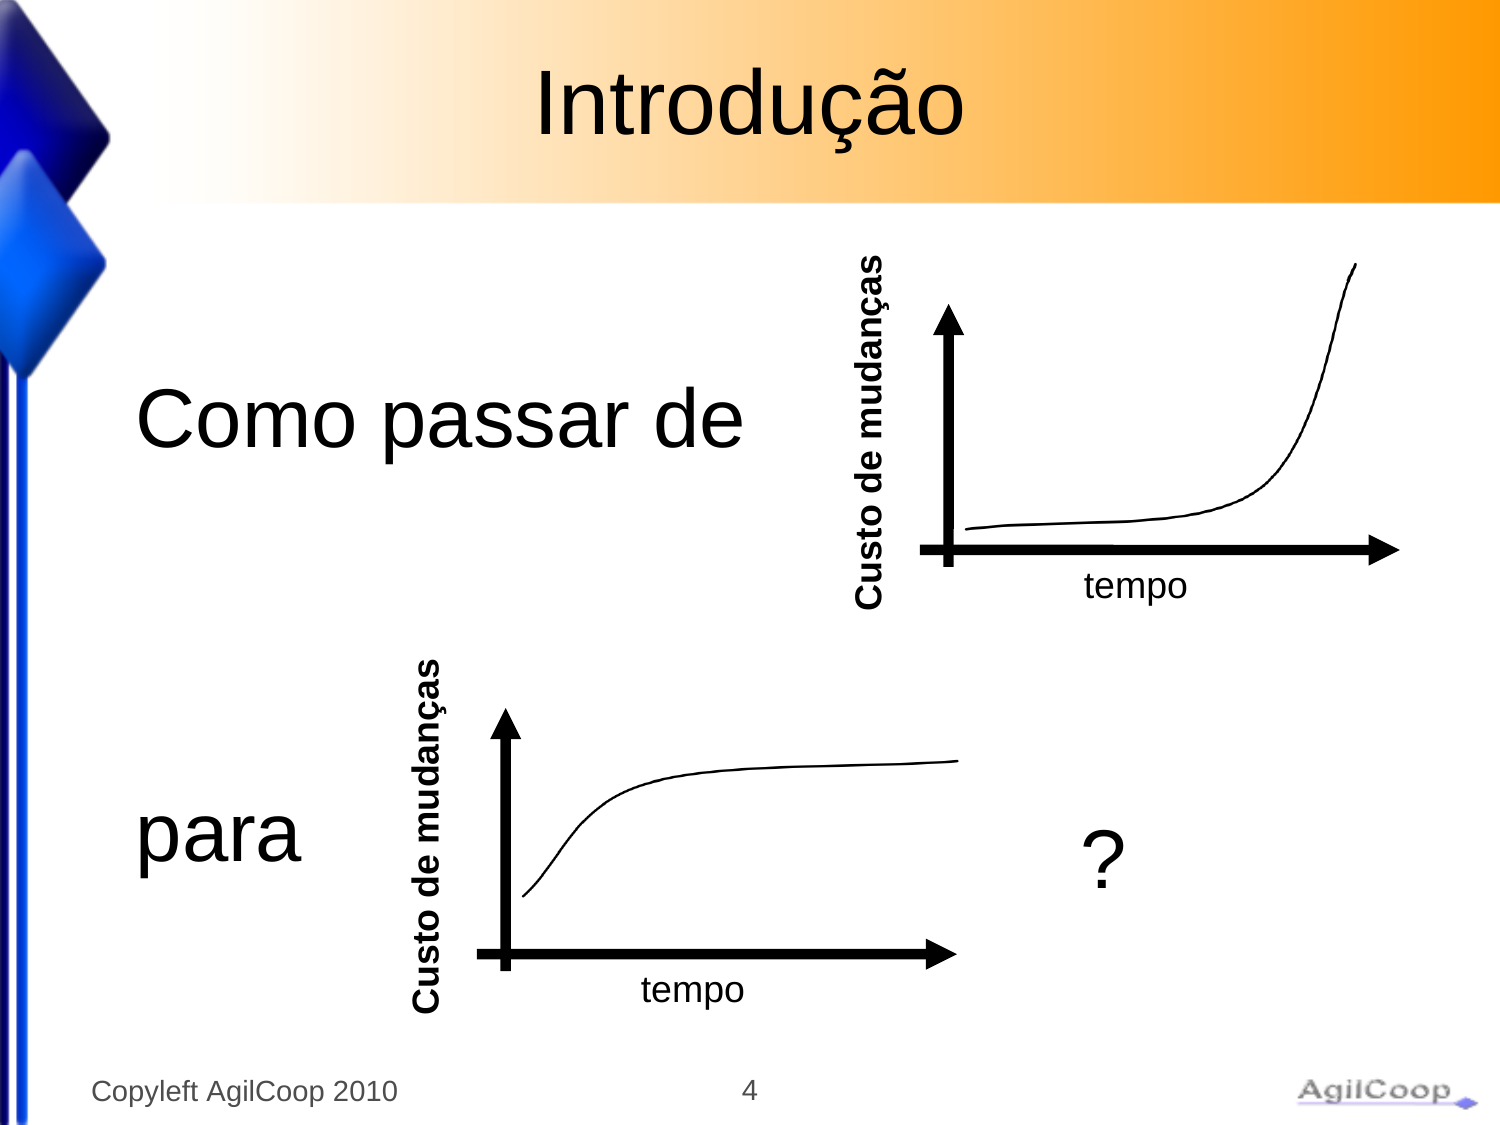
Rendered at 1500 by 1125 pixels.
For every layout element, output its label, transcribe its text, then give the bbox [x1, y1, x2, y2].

text_box para [118, 767, 325, 889]
text_box tempo [631, 965, 755, 1011]
picture [0, 0, 1500, 1125]
text_box Custo de mudanças [856, 245, 888, 621]
text_box ? [1062, 794, 1270, 916]
text_box Como passar de [118, 354, 768, 476]
text_box tempo [1074, 561, 1197, 607]
text_box Custo de mudanças [413, 649, 445, 1025]
title Introdução [75, 8, 1426, 197]
